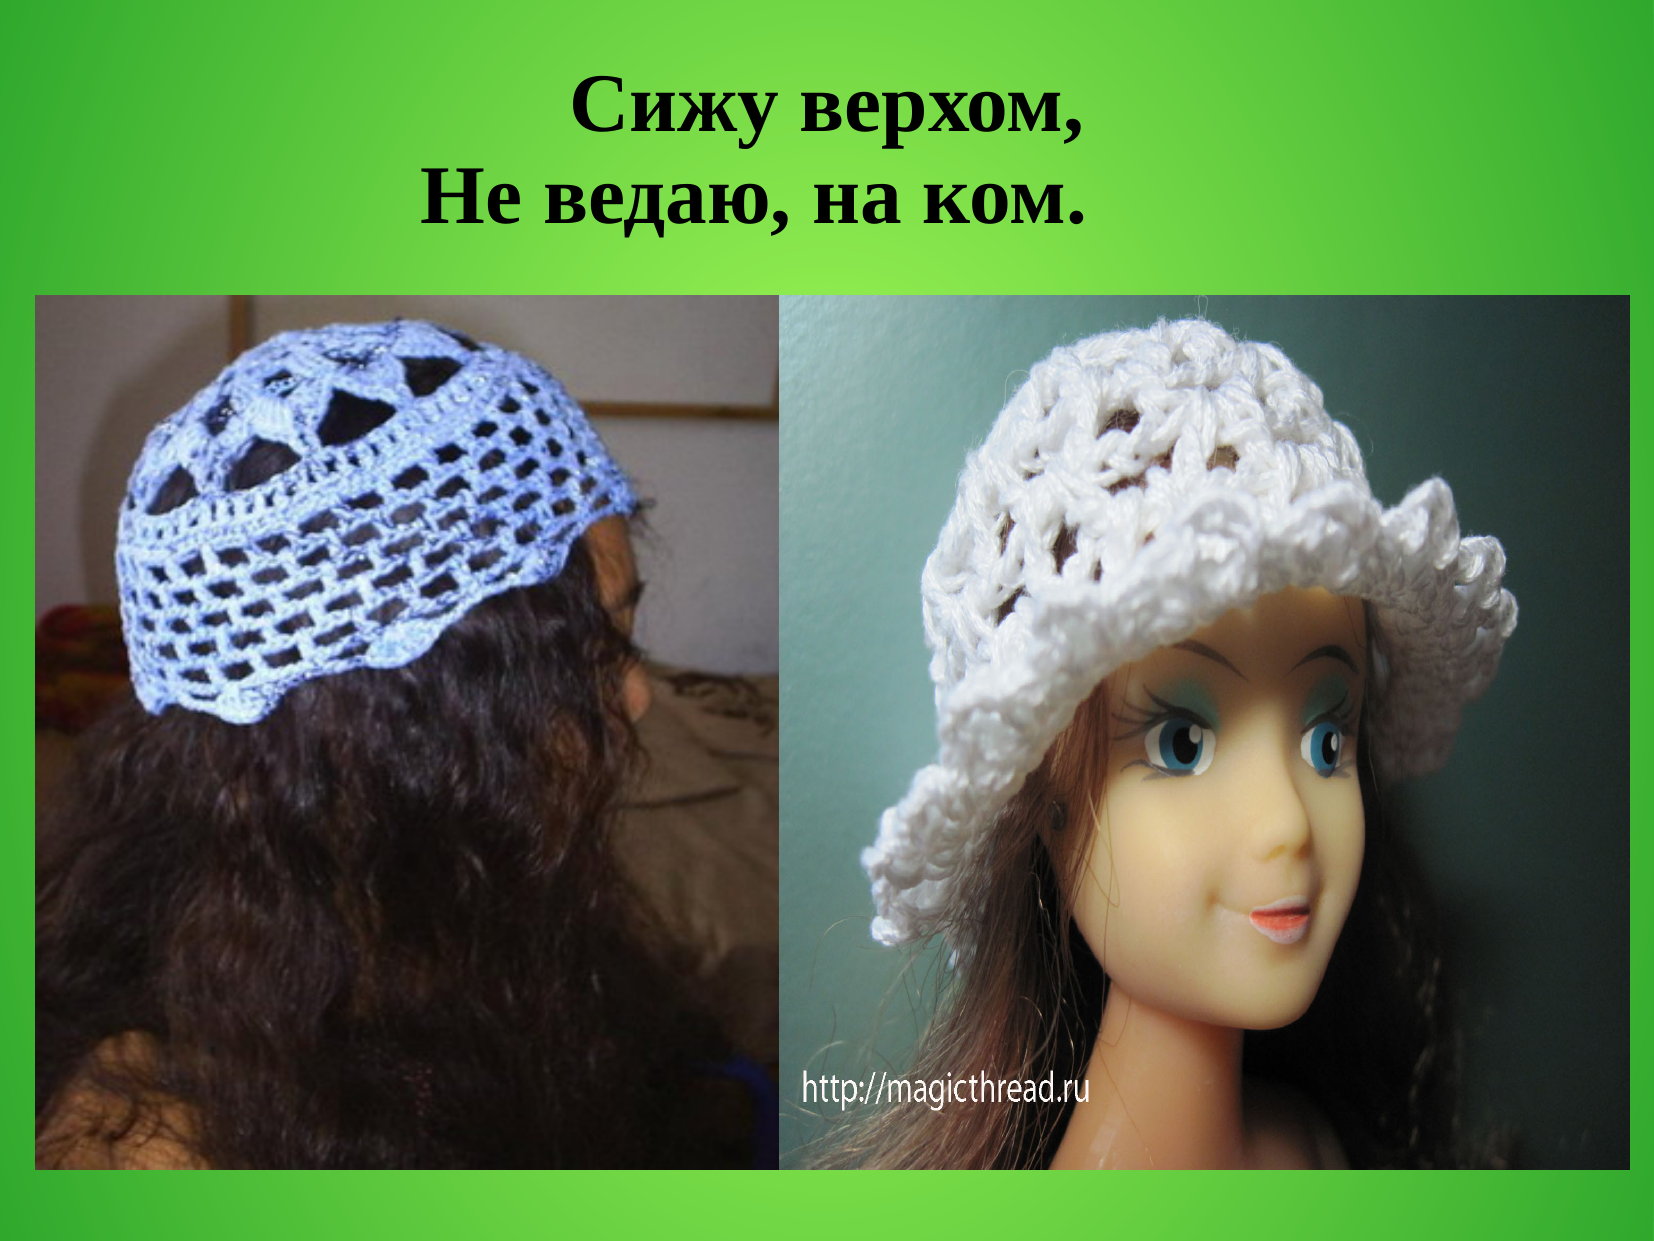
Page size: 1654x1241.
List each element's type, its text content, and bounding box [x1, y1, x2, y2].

title Сижу верхом, Не ведаю, на ком. [82, 47, 1571, 252]
picture [35, 295, 1630, 1170]
